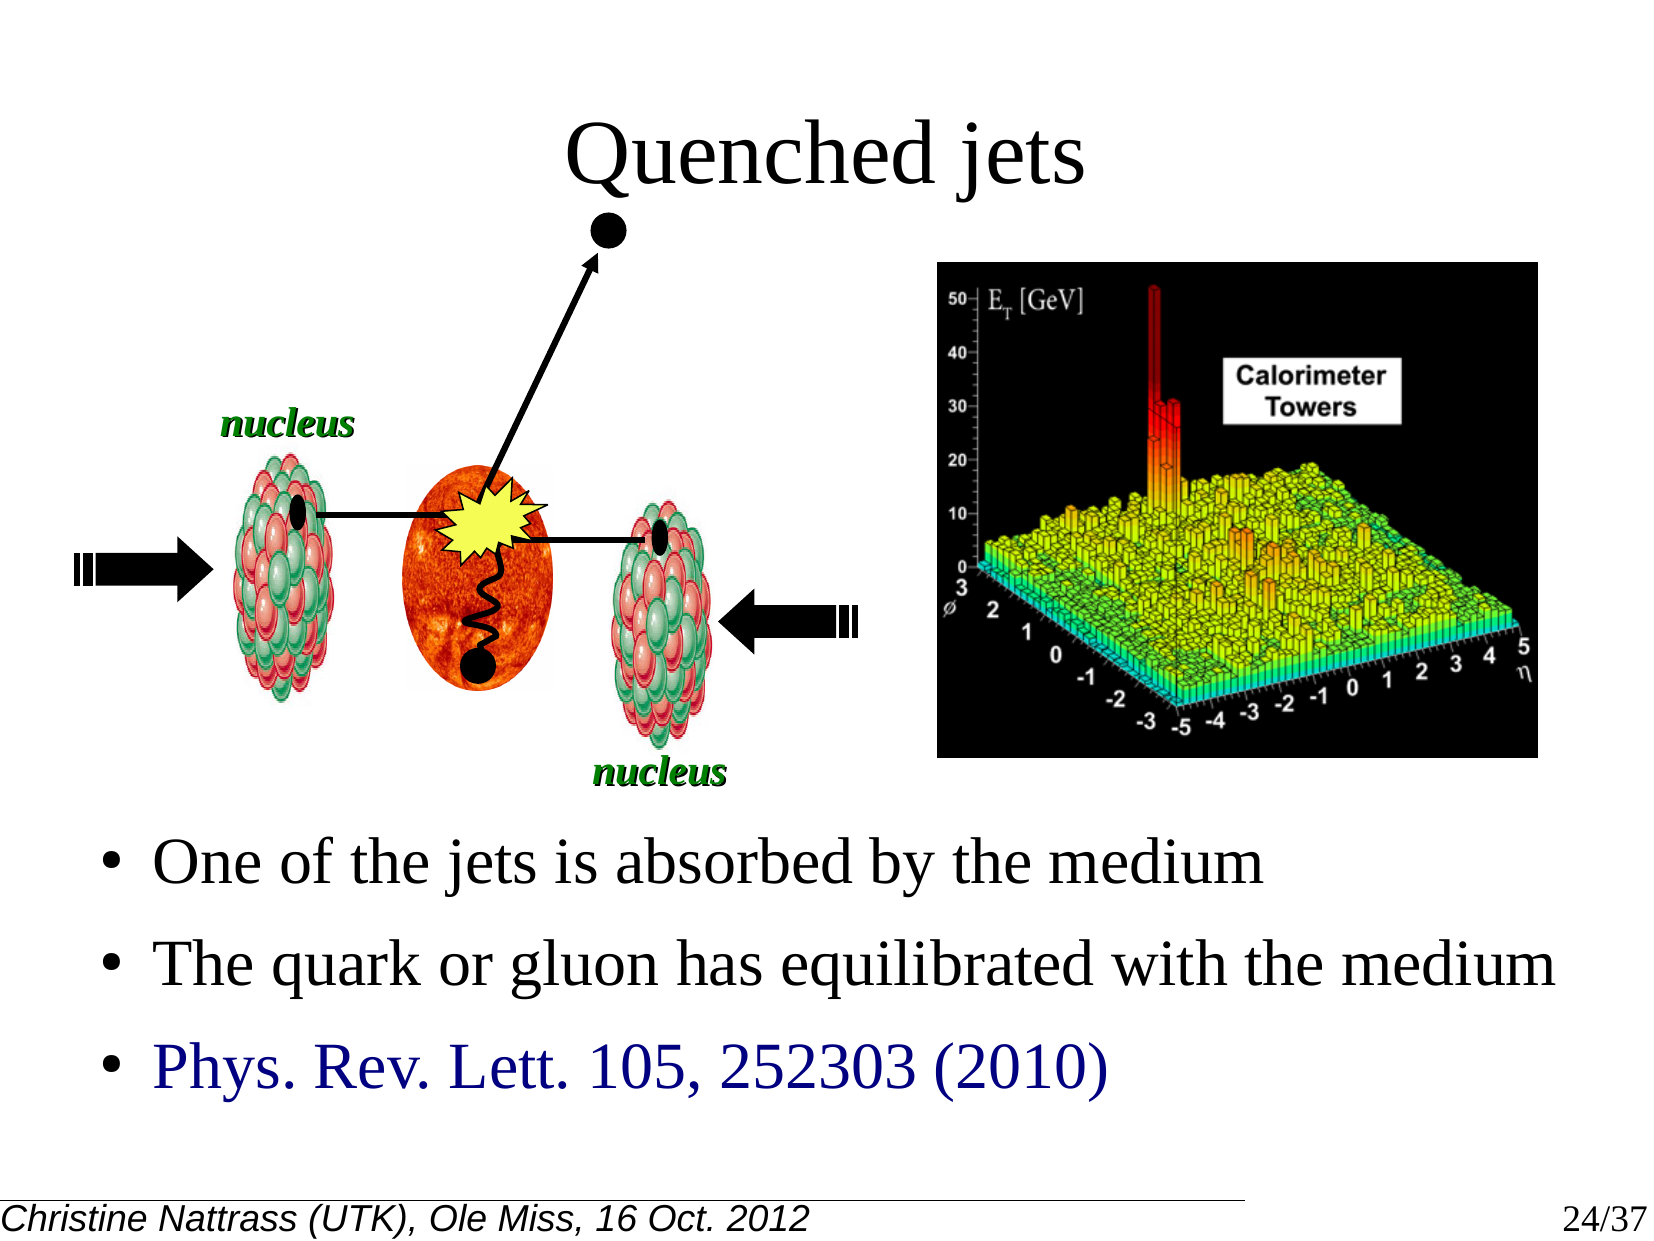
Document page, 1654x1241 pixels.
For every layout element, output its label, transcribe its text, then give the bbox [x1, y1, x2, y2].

text_box [840, 606, 848, 637]
text_box [75, 554, 79, 585]
title Quenched jets [82, 49, 1571, 257]
text_box [853, 606, 857, 637]
text_box [460, 648, 496, 684]
text_box [84, 554, 92, 585]
text_box nucleus [577, 739, 742, 802]
text_box [435, 477, 548, 566]
picture [609, 485, 715, 739]
picture [402, 465, 492, 512]
text_box [652, 520, 668, 556]
picture [937, 262, 1538, 758]
picture [490, 465, 553, 537]
text_box [591, 213, 626, 248]
text_box nucleus [205, 391, 370, 453]
text_box [96, 537, 213, 601]
text_box [719, 590, 836, 653]
picture [402, 518, 553, 692]
list One of the jets is absorbed by the medium The quark or gluon has equilibrated with the medium Phys. Rev. Lett. 105, 252303 (2010) [82, 824, 1571, 1109]
text_box [290, 495, 306, 530]
picture [231, 453, 337, 709]
